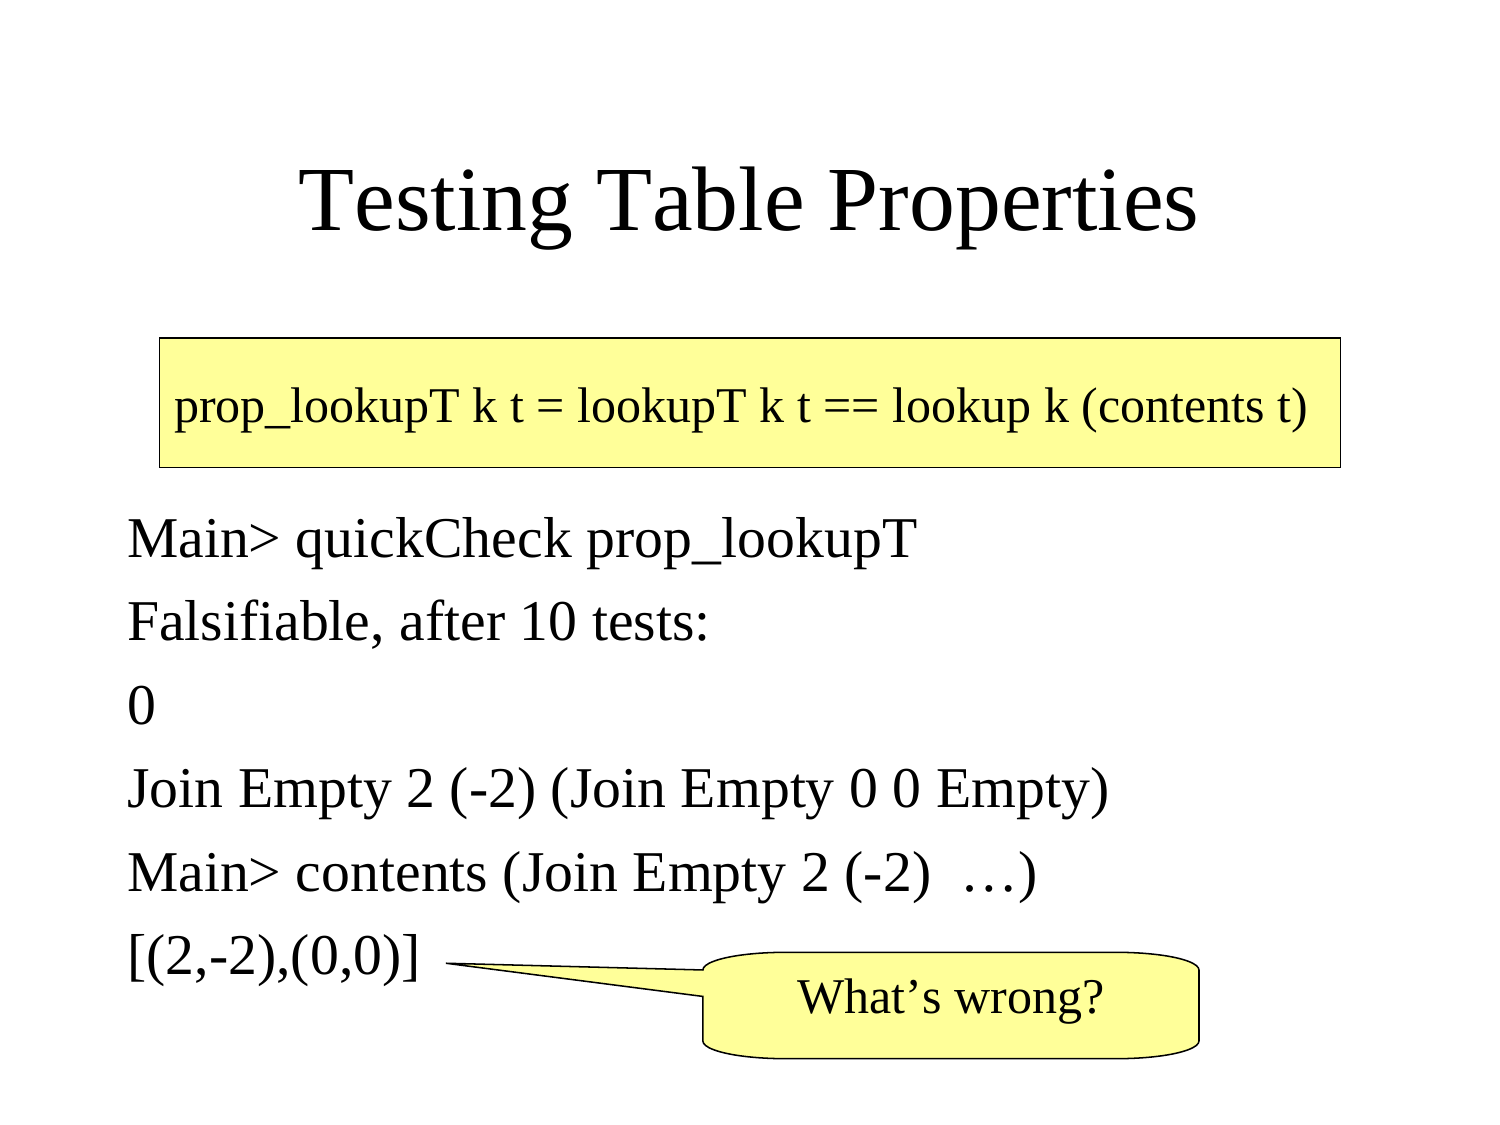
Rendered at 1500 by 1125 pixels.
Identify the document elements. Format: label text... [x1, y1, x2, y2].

text_box prop_lookupT k t = lookupT k t == lookup k (contents t) [159, 338, 1341, 468]
text_box What’s wrong? [445, 952, 1199, 1059]
title Testing Table Properties [112, 99, 1388, 288]
list Main> quickCheck prop_lookupT Falsifiable, after 10 tests: 0 Join Empty 2 (-2) (Join Empty 0 0 Empty) Main> contents (Join Empty 2 (-2) …) [(2,-2),(0,0)] [112, 324, 1388, 1000]
